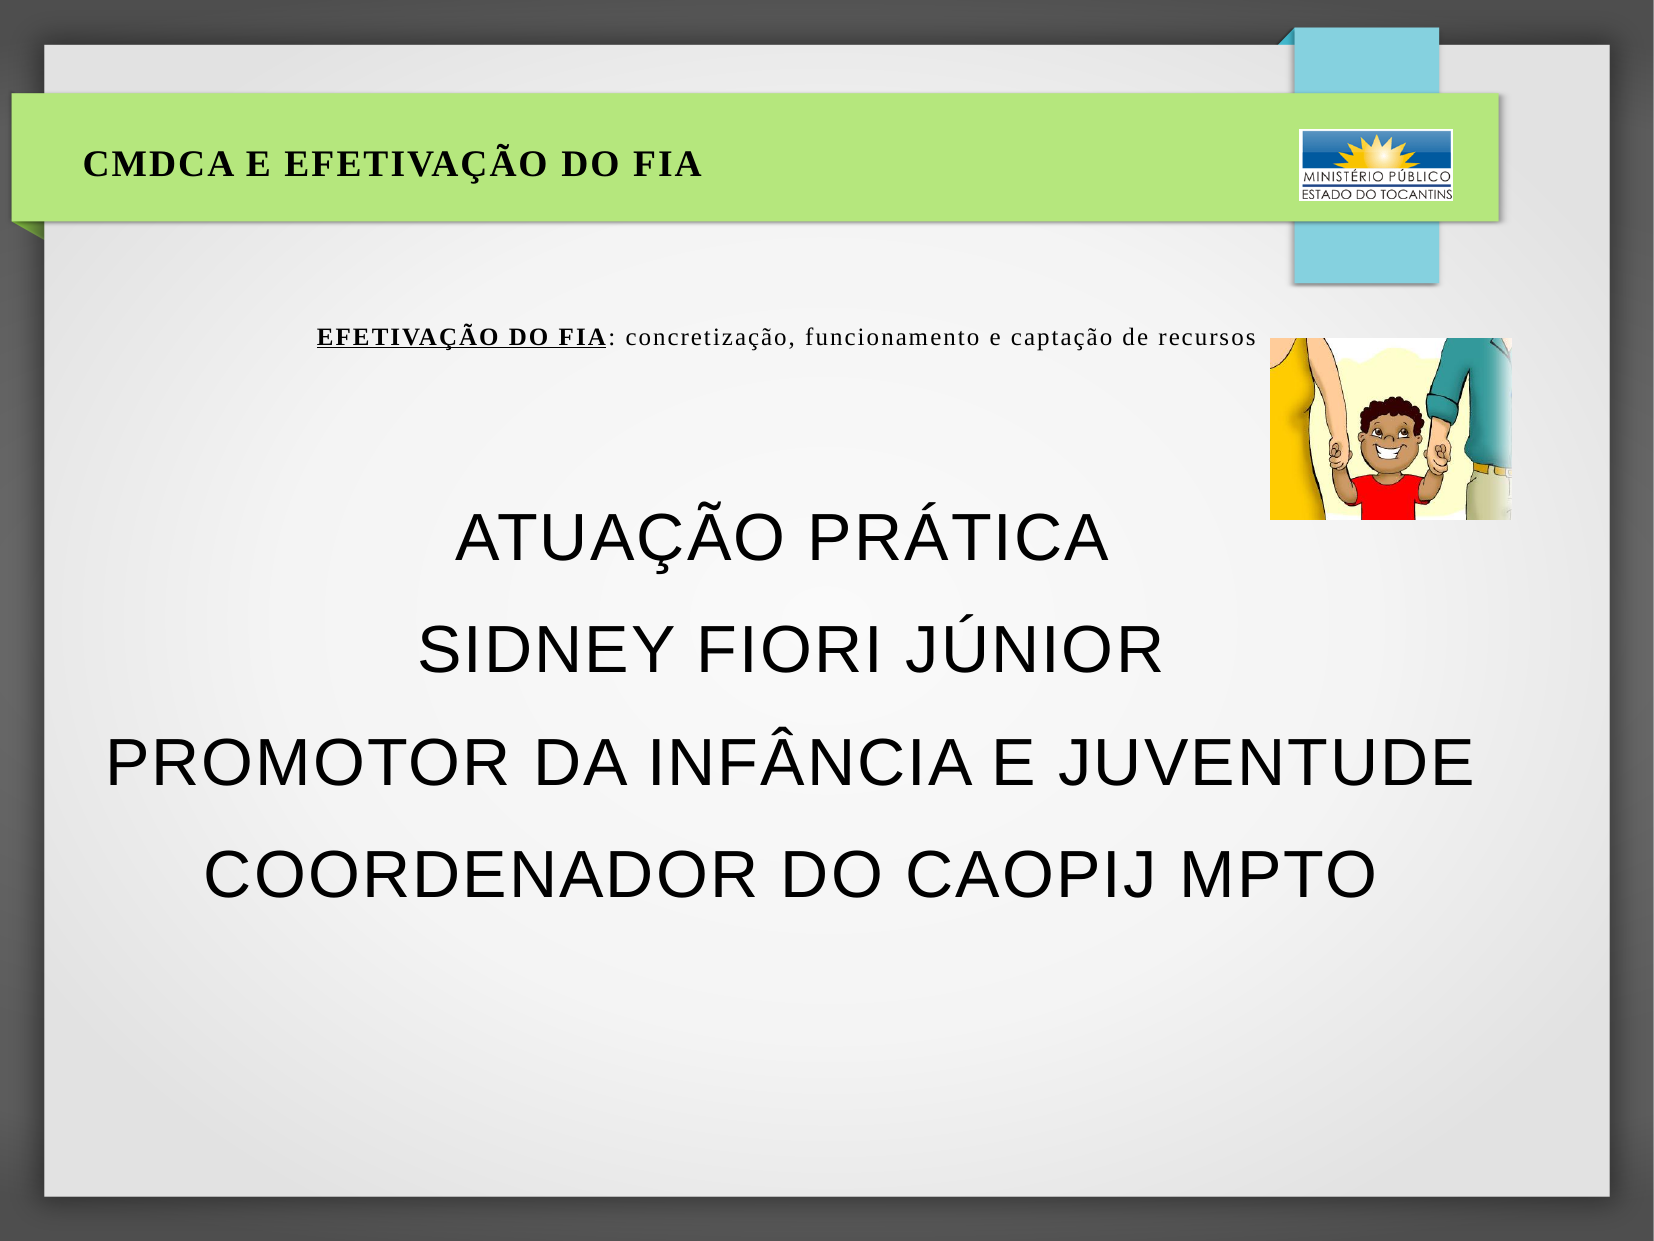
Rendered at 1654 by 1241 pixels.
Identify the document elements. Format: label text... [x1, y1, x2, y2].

picture [0, 0, 1654, 1241]
subtitle EFETIVAÇÃO DO FIA: concretização, funcionamento e captação de recursos ATUAÇÃO PRÁTICA SIDNEY FIORI JÚNIOR PROMOTOR DA INFÂNCIA E JUVENTUDE COORDENADOR DO CAOPIJ MPTO [47, 259, 1536, 1073]
title CMDCA E EFETIVAÇÃO DO FIA [82, 94, 1264, 213]
